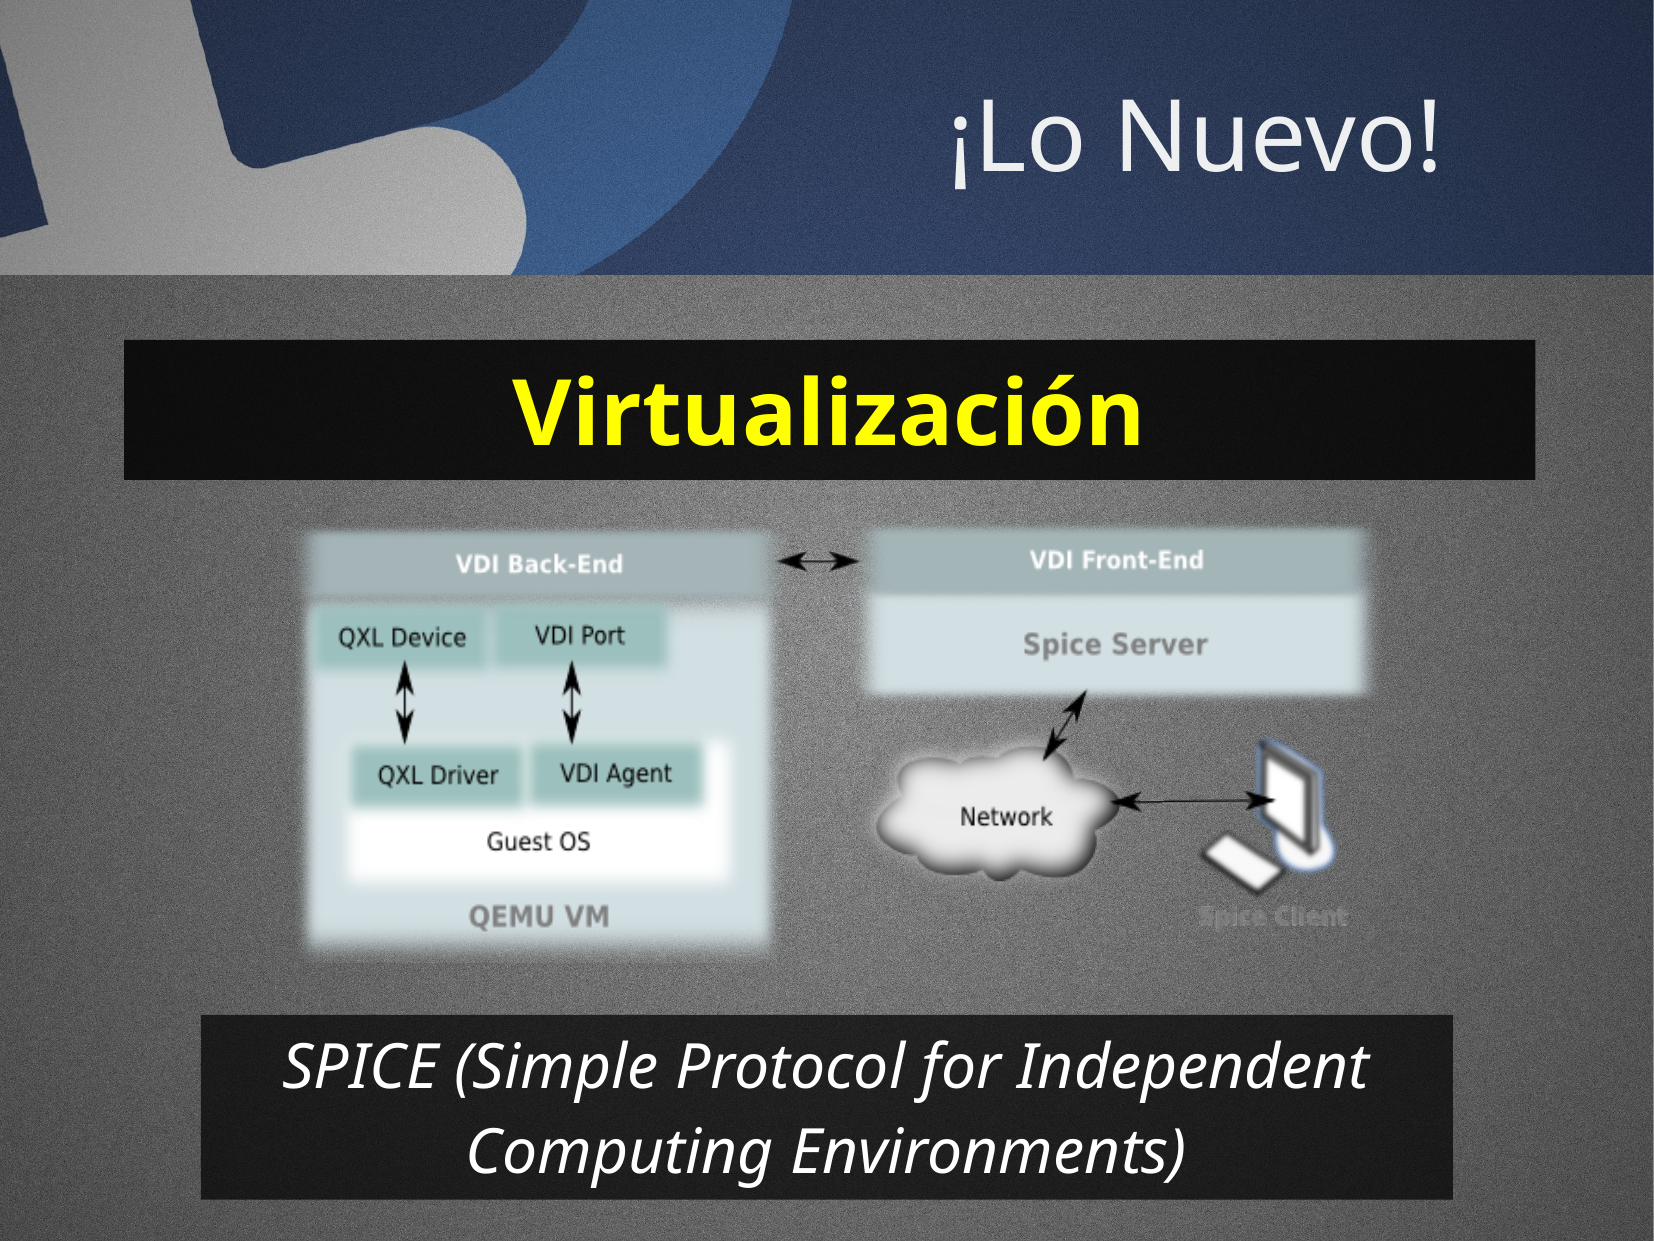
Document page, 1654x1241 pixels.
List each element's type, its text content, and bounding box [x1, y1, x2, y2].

title ¡Lo Nuevo! [738, 29, 1654, 237]
text_box SPICE (Simple Protocol for Independent Computing Environments) [200, 1014, 1453, 1170]
text_box Virtualización [124, 339, 1536, 467]
picture [0, 0, 1654, 1241]
